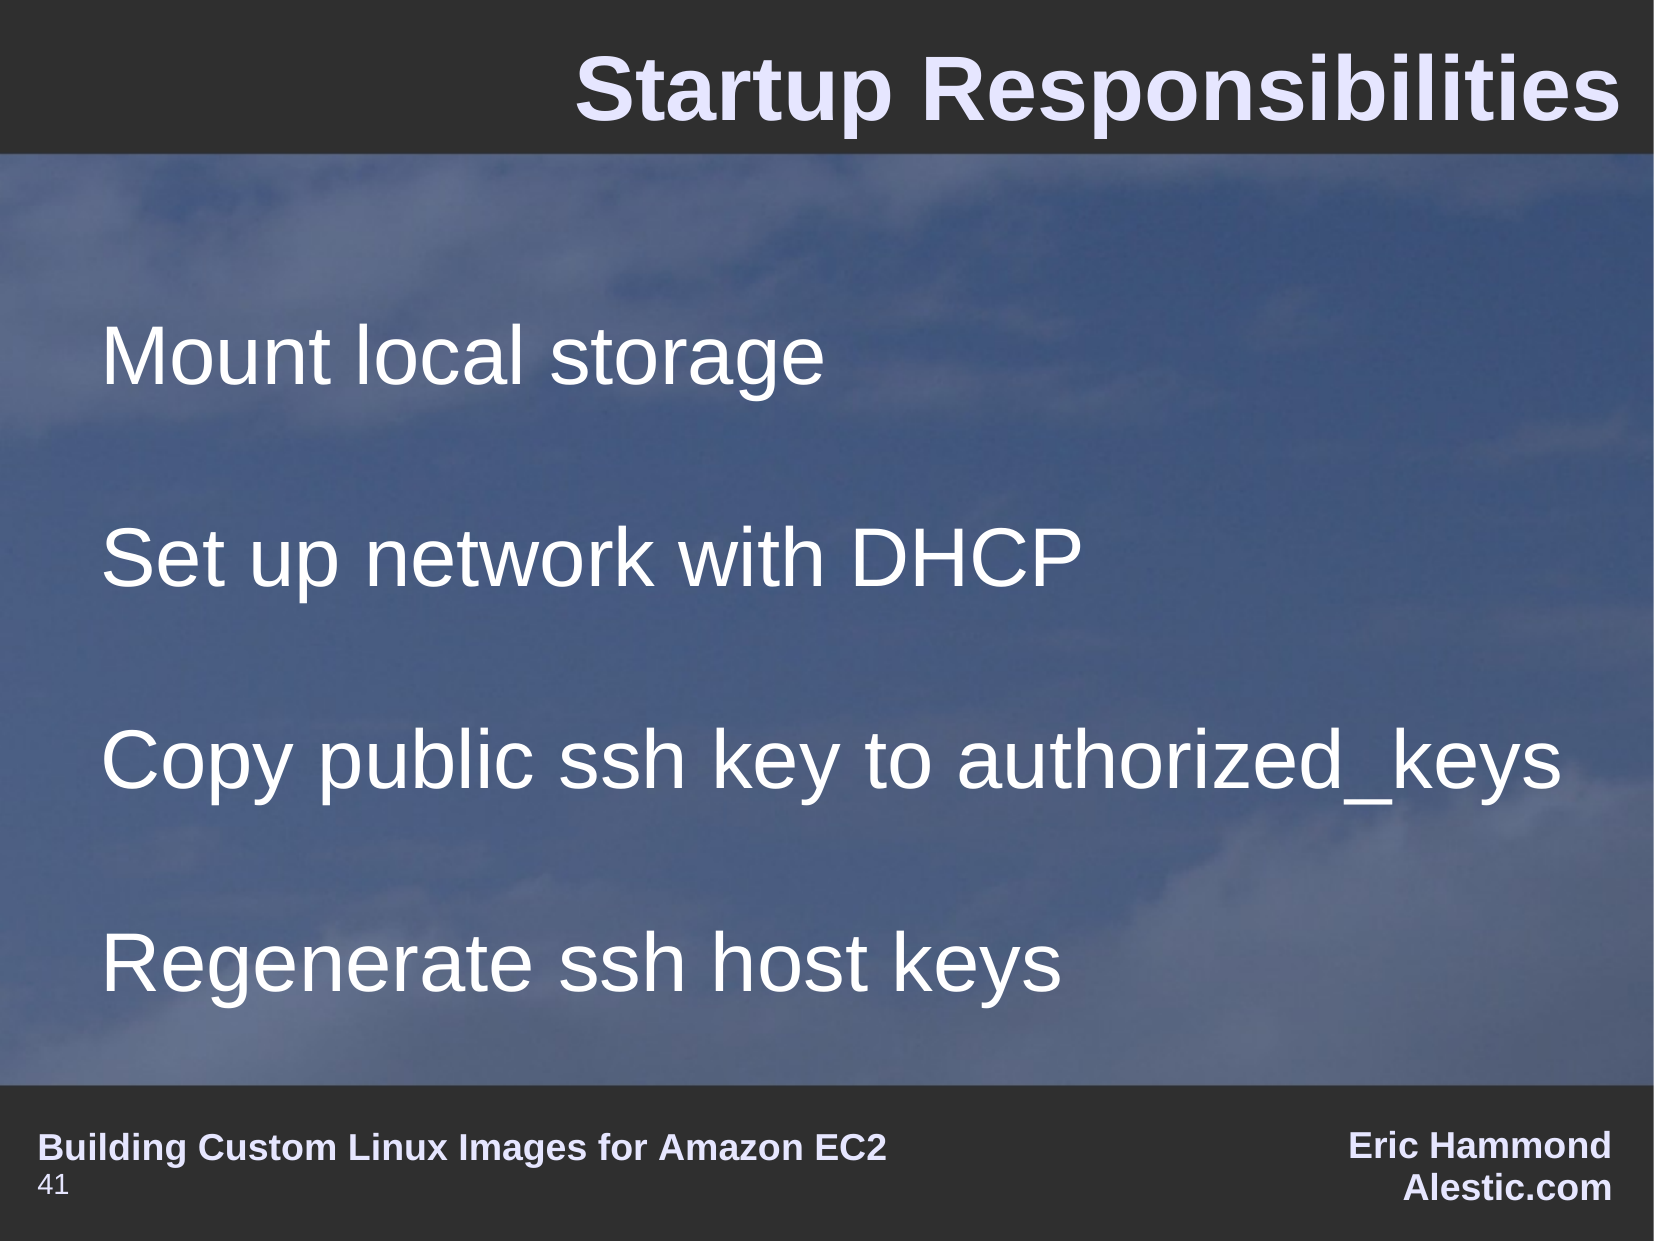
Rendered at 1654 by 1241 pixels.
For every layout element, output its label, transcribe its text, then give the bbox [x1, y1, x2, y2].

title Eric Hammond Alestic.com [1299, 1092, 1613, 1241]
title Startup Responsibilities [29, 29, 1625, 148]
picture [0, 0, 1654, 1241]
list Mount local storage Set up network with DHCP Copy public ssh key to authorized_keys Regenerate ssh host keys [29, 177, 1625, 1049]
